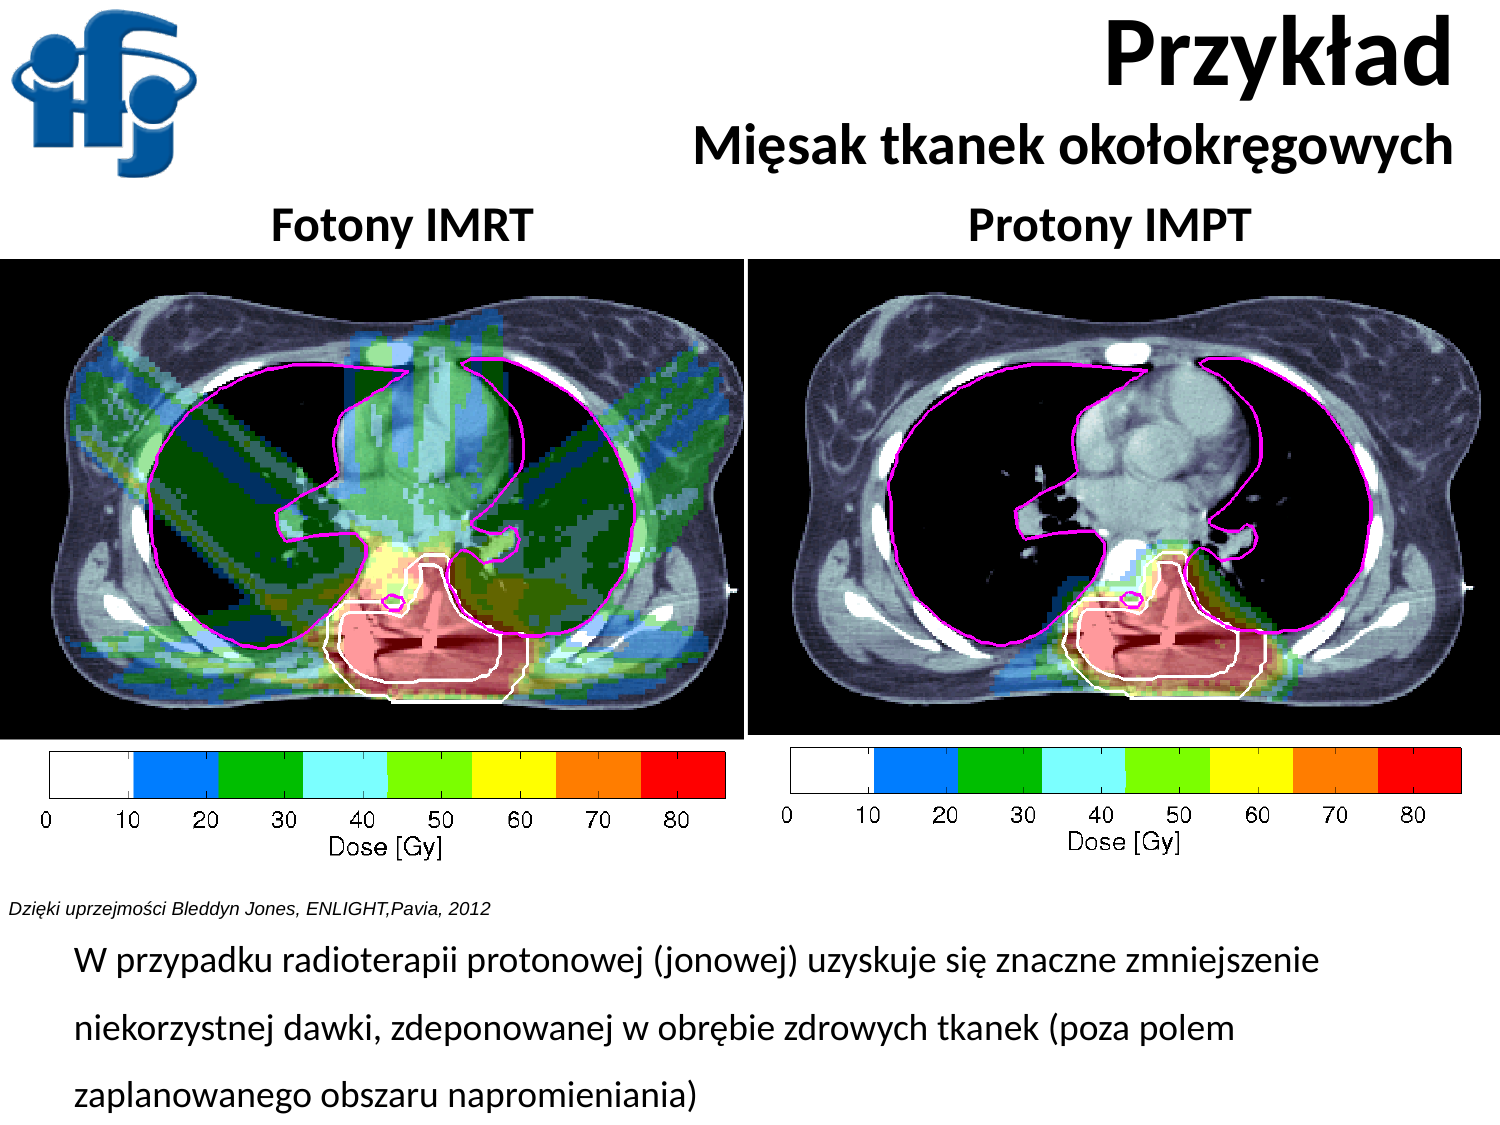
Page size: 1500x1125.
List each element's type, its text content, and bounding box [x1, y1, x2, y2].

text_box W przypadku radioterapii protonowej (jonowej) uzyskuje się znaczne zmniejszenie niekorzystnej dawki, zdeponowanej w obrębie zdrowych tkanek (poza polem zaplanowanego obszaru napromieniania) [59, 905, 1471, 1123]
picture [747, 253, 1500, 886]
picture [11, 9, 197, 178]
text_box Protony IMPT [954, 184, 1268, 260]
picture [0, 240, 744, 903]
text_box Fotony IMRT [256, 184, 550, 260]
text_box Dzięki uprzejmości Bleddyn Jones, ENLIGHT,Pavia, 2012 [0, 889, 528, 927]
text_box Przykład Mięsak tkanek okołokręgowych [120, 0, 1471, 184]
